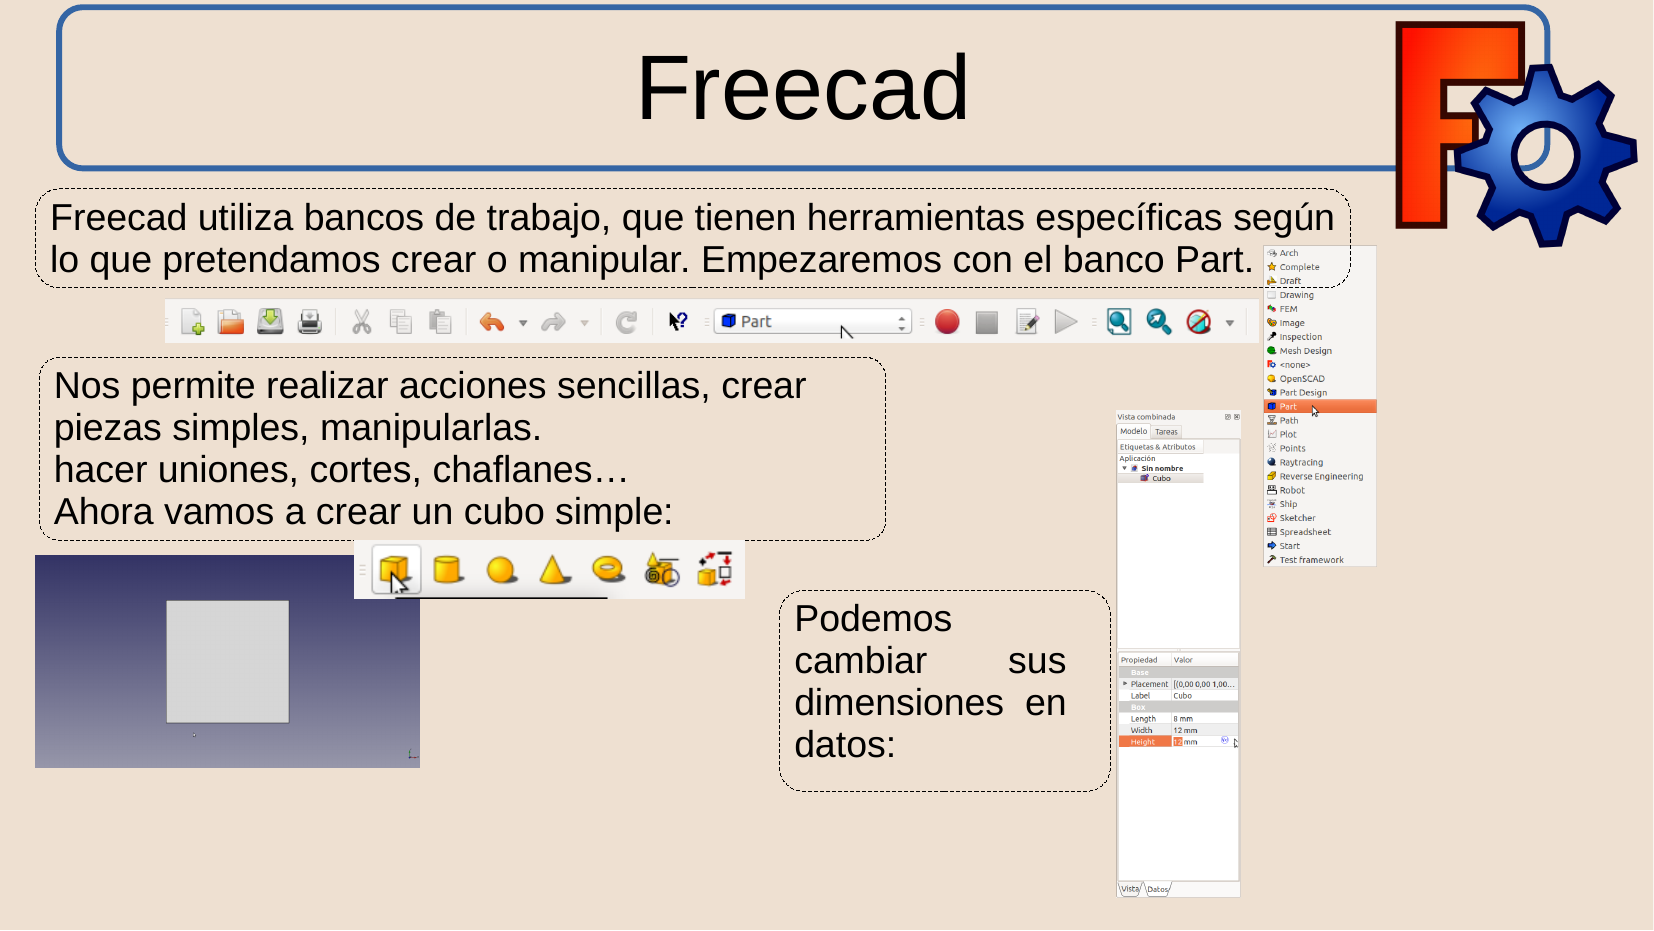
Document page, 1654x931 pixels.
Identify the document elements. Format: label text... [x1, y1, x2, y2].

picture [1116, 410, 1241, 898]
picture [35, 540, 745, 768]
text_box Podemos cambiar sus dimensiones en datos: [779, 590, 1111, 792]
title Freecad [59, 7, 1381, 169]
picture [1381, 0, 1654, 272]
text_box Freecad utiliza bancos de trabajo, que tienen herramientas específicas según lo que pretendamos crear o manipular. Empezaremos con el banco Part. [35, 188, 1351, 288]
picture [165, 298, 1259, 343]
text_box Nos permite realizar acciones sencillas, crear piezas simples, manipularlas. hacer uniones, cortes, chaflanes… Ahora vamos a crear un cubo simple: [39, 357, 886, 541]
picture [1263, 245, 1377, 567]
